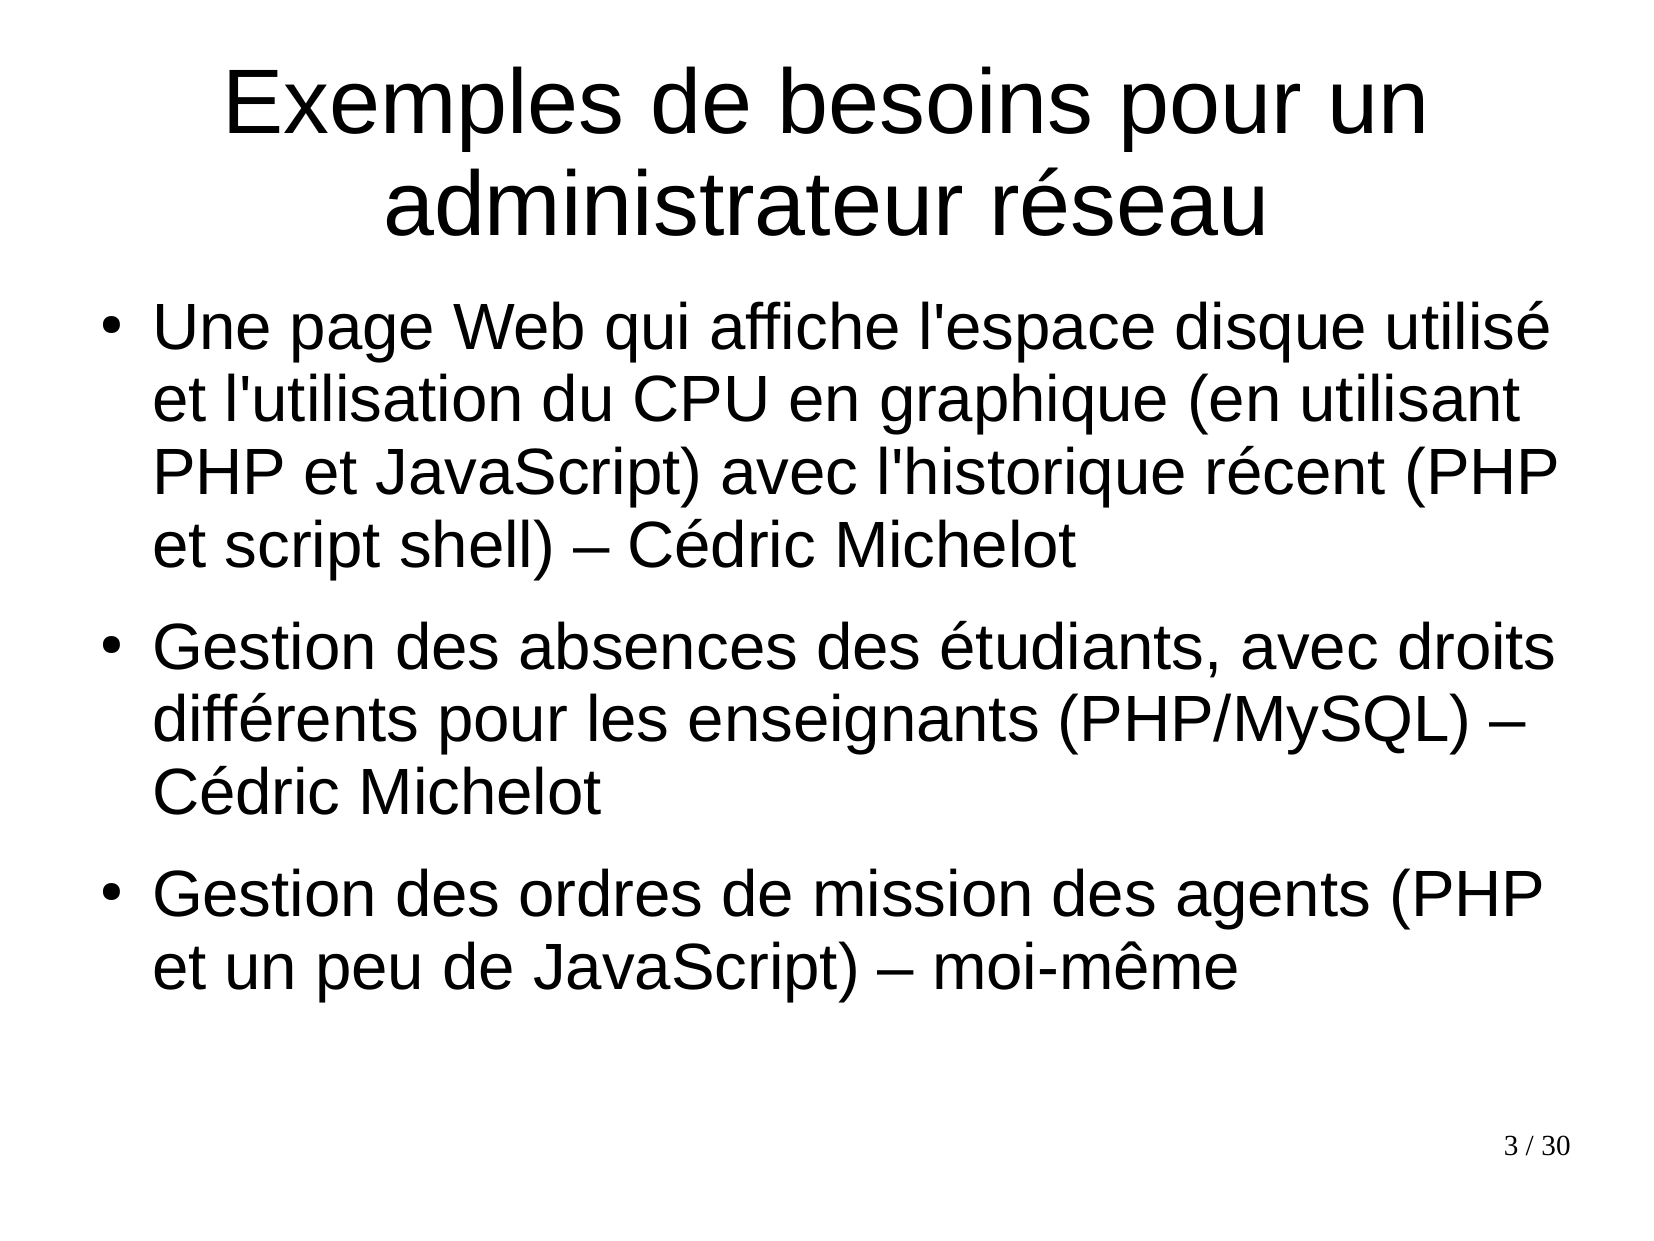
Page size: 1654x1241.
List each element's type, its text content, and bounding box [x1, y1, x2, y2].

title Exemples de besoins pour un administrateur réseau [82, 49, 1571, 257]
list Une page Web qui affiche l'espace disque utilisé et l'utilisation du CPU en graphique (en utilisant PHP et JavaScript) avec l'historique récent (PHP et script shell) – Cédric Michelot Gestion des absences des étudiants, avec droits différents pour les enseignants (PHP/MySQL) – Cédric Michelot Gestion des ordres de mission des agents (PHP et un peu de JavaScript) – moi-même [82, 290, 1571, 1010]
